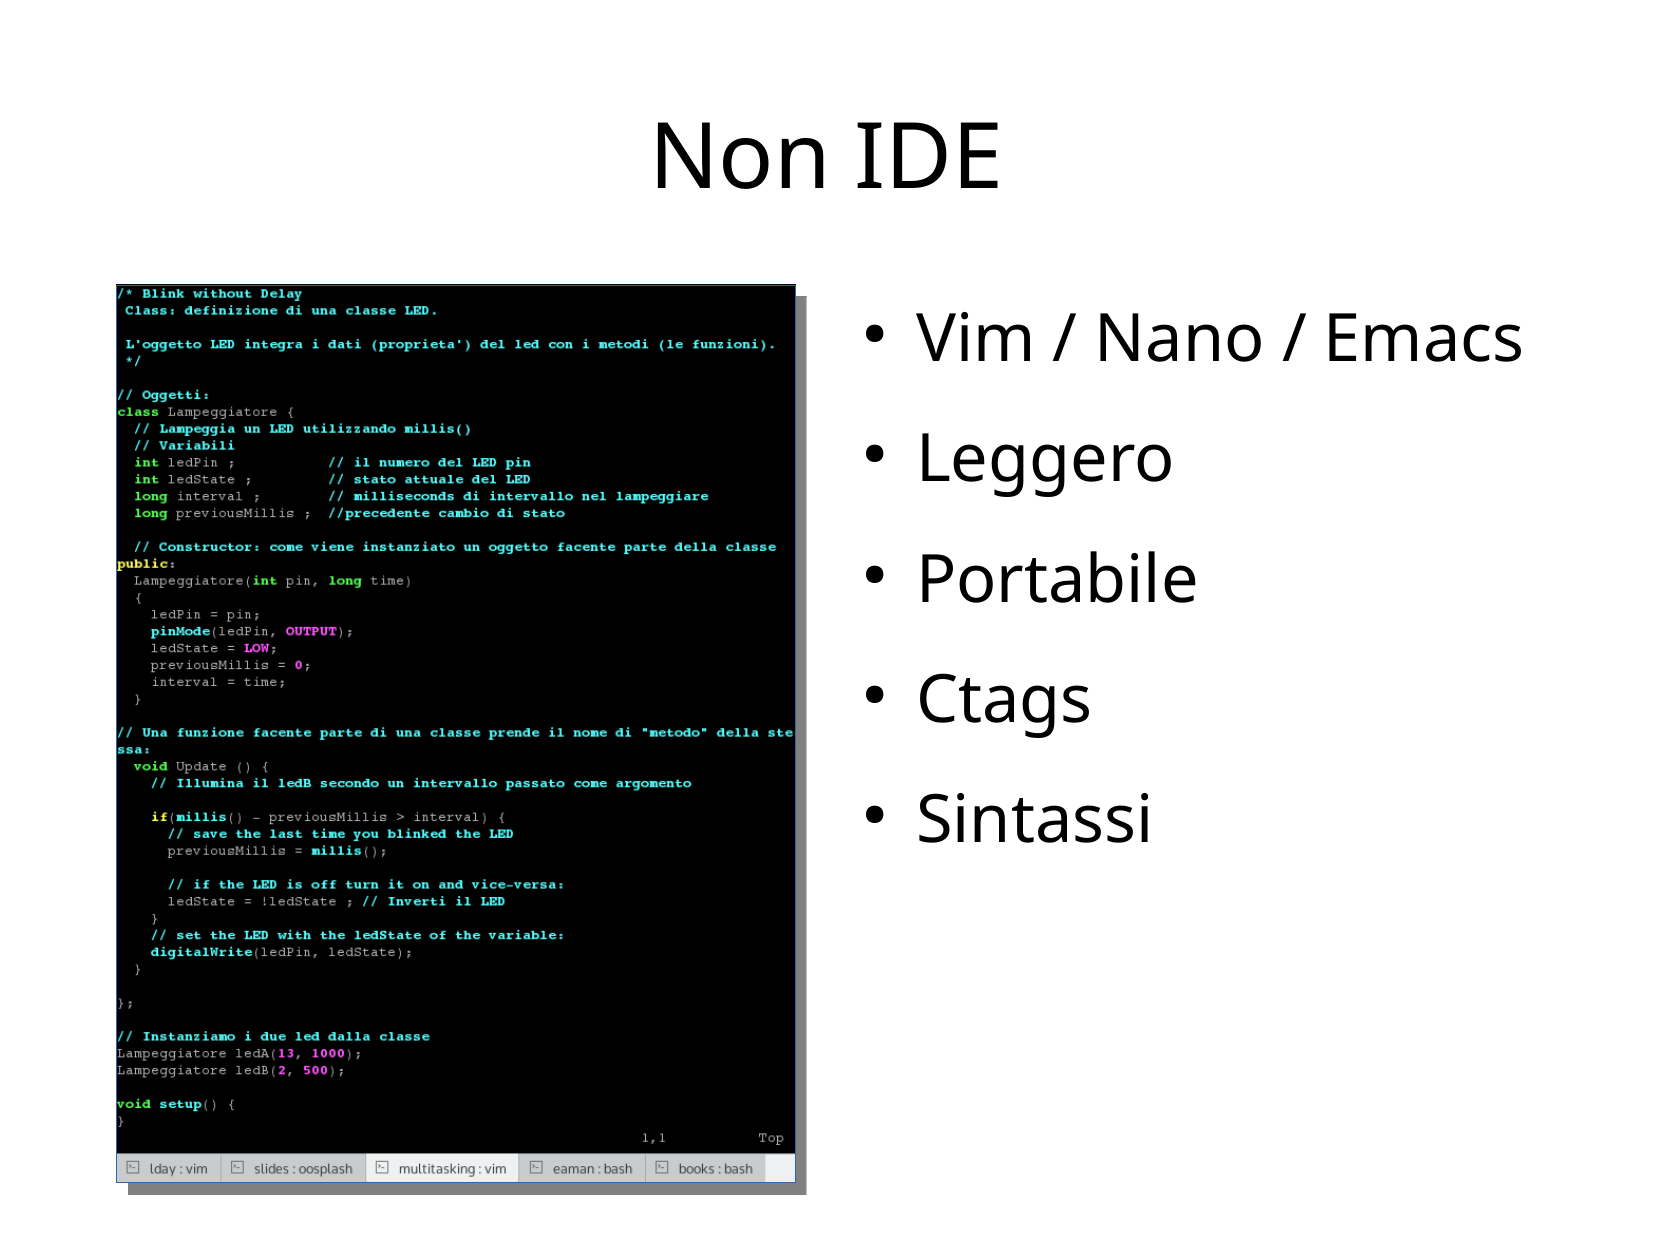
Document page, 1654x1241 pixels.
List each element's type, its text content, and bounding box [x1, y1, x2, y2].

title Non IDE [82, 49, 1571, 257]
list Vim / Nano / Emacs Leggero Portabile Ctags Sintassi [845, 290, 1572, 1010]
picture [116, 284, 796, 1183]
